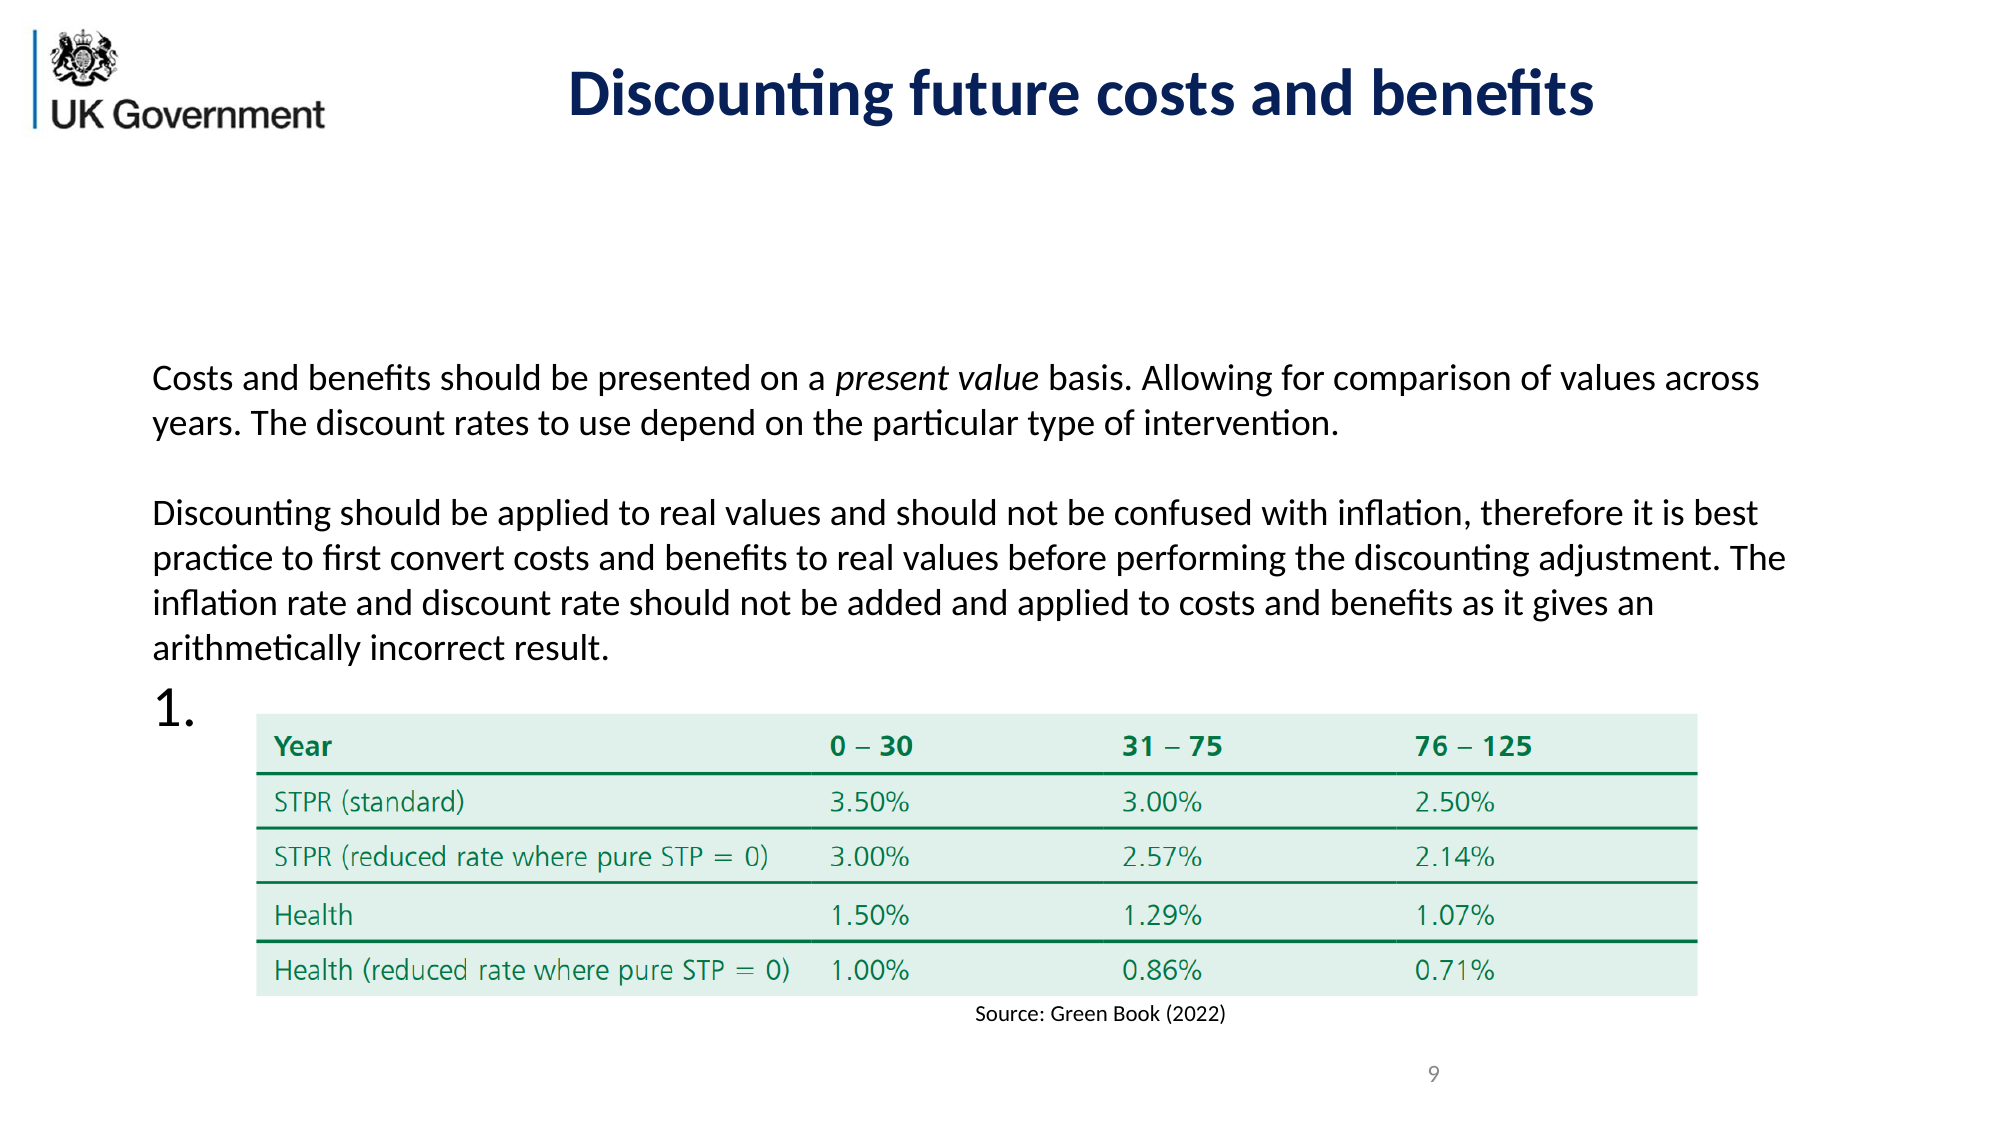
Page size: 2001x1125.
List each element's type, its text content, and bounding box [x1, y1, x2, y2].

text_box 9 [1412, 1042, 1863, 1103]
text_box Discounting future costs and benefits [553, 41, 1911, 138]
picture [19, 0, 363, 138]
text_box Source: Green Book (2022) [960, 990, 1704, 1034]
picture [250, 712, 1704, 1001]
text_box Costs and benefits should be presented on a present value basis. Allowing for comparison of values across years. The discount rates to use depend on the particular type of intervention. Discounting should be applied to real values and should not be confused with inflation, therefore it is best practice to first convert costs and benefits to real values before performing the discounting adjustment. The inflation rate and discount rate should not be added and applied to costs and benefits as it gives an arithmetically incorrect result. [137, 345, 1817, 750]
